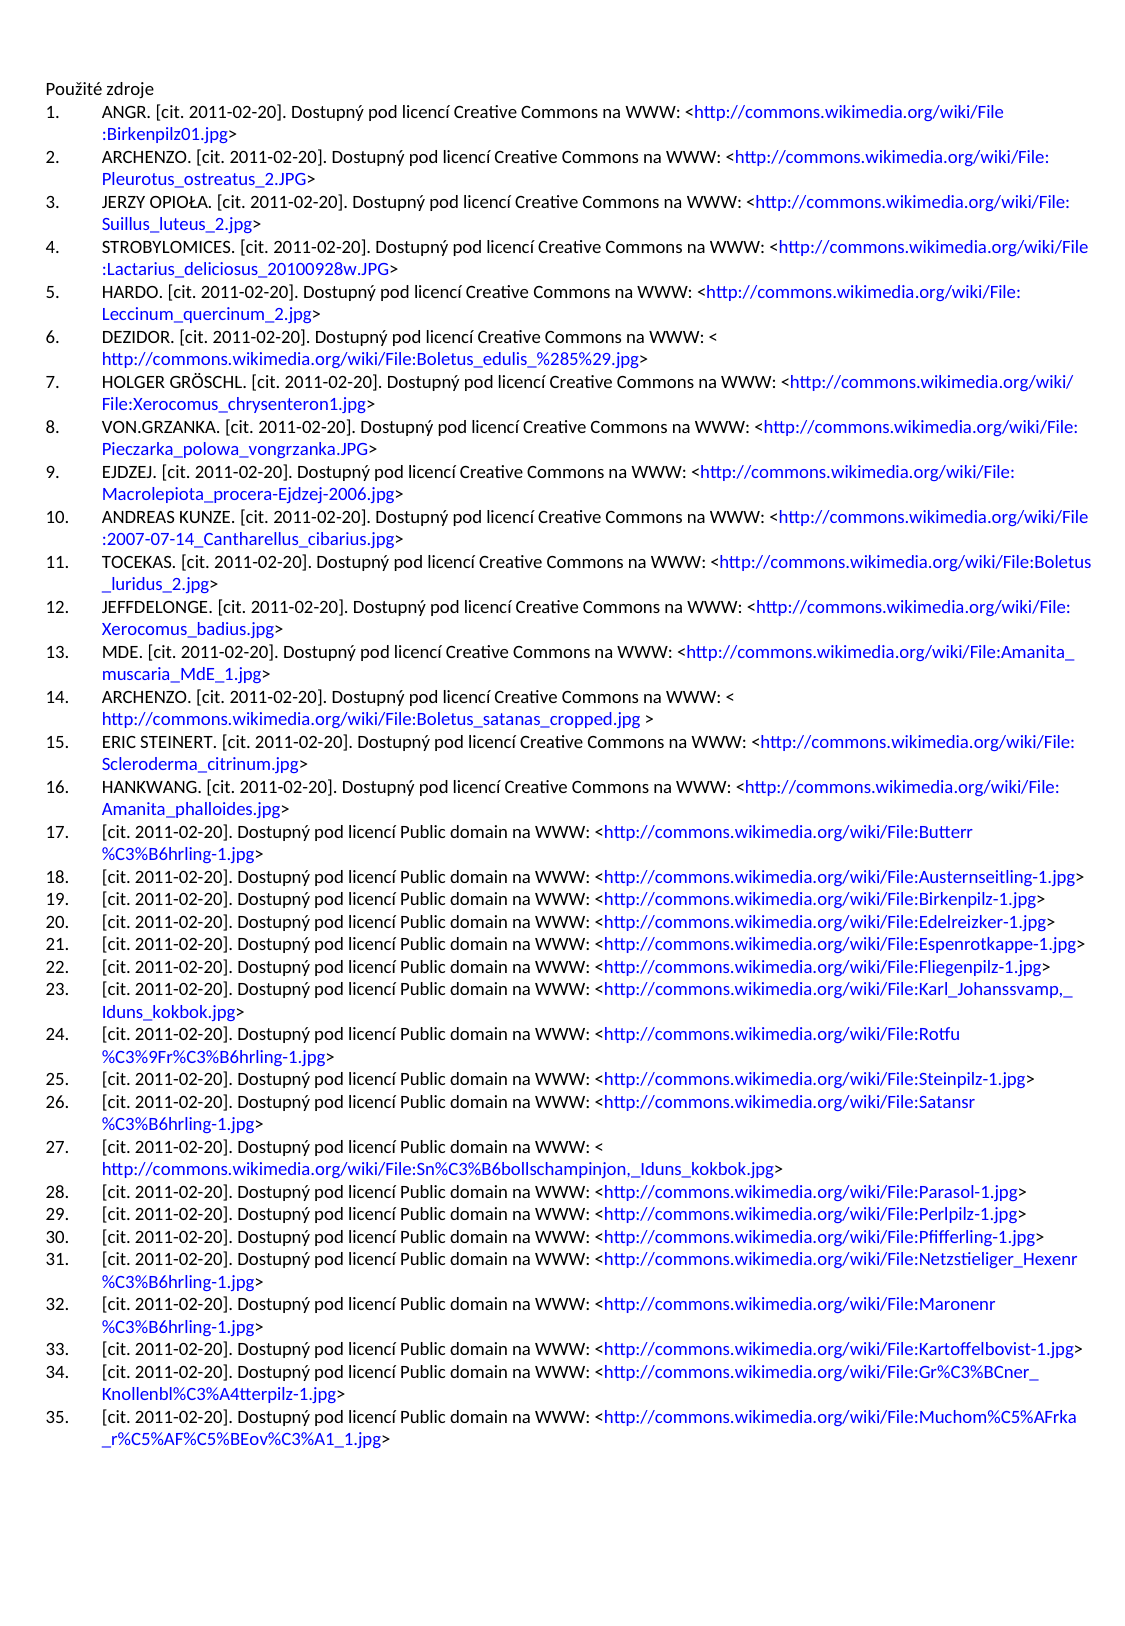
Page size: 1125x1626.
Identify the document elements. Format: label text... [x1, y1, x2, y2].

text_box Použité zdroje ANGR. [cit. 2011-02-20]. Dostupný pod licencí Creative Commons na WWW: <http://commons.wikimedia.org/wiki/File:Birkenpilz01.jpg> ARCHENZO. [cit. 2011-02-20]. Dostupný pod licencí Creative Commons na WWW: <http://commons.wikimedia.org/wiki/File:Pleurotus_ostreatus_2.JPG> JERZY OPIOŁA. [cit. 2011-02-20]. Dostupný pod licencí Creative Commons na WWW: <http://commons.wikimedia.org/wiki/File:Suillus_luteus_2.jpg> STROBYLOMICES. [cit. 2011-02-20]. Dostupný pod licencí Creative Commons na WWW: <http://commons.wikimedia.org/wiki/File:Lactarius_deliciosus_20100928w.JPG> HARDO. [cit. 2011-02-20]. Dostupný pod licencí Creative Commons na WWW: <http://commons.wikimedia.org/wiki/File:Leccinum_quercinum_2.jpg> DEZIDOR. [cit. 2011-02-20]. Dostupný pod licencí Creative Commons na WWW: <http://commons.wikimedia.org/wiki/File:Boletus_edulis_%285%29.jpg> HOLGER GRÖSCHL. [cit. 2011-02-20]. Dostupný pod licencí Creative Commons na WWW: <http://commons.wikimedia.org/wiki/File:Xerocomus_chrysenteron1.jpg> VON.GRZANKA. [cit. 2011-02-20]. Dostupný pod licencí Creative Commons na WWW: <http://commons.wikimedia.org/wiki/File:Pieczarka_polowa_vongrzanka.JPG> EJDZEJ. [cit. 2011-02-20]. Dostupný pod licencí Creative Commons na WWW: <http://commons.wikimedia.org/wiki/File:Macrolepiota_procera-Ejdzej-2006.jpg> ANDREAS KUNZE. [cit. 2011-02-20]. Dostupný pod licencí Creative Commons na WWW: <http://commons.wikimedia.org/wiki/File:2007-07-14_Cantharellus_cibarius.jpg> TOCEKAS. [cit. 2011-02-20]. Dostupný pod licencí Creative Commons na WWW: <http://commons.wikimedia.org/wiki/File:Boletus_luridus_2.jpg> JEFFDELONGE. [cit. 2011-02-20]. Dostupný pod licencí Creative Commons na WWW: <http://commons.wikimedia.org/wiki/File:Xerocomus_badius.jpg> MDE. [cit. 2011-02-20]. Dostupný pod licencí Creative Commons na WWW: <http://commons.wikimedia.org/wiki/File:Amanita_muscaria_MdE_1.jpg> ARCHENZO. [cit. 2011-02-20]. Dostupný pod licencí Creative Commons na WWW: <http://commons.wikimedia.org/wiki/File:Boletus_satanas_cropped.jpg > ERIC STEINERT. [cit. 2011-02-20]. Dostupný pod licencí Creative Commons na WWW: <http://commons.wikimedia.org/wiki/File:Scleroderma_citrinum.jpg> HANKWANG. [cit. 2011-02-20]. Dostupný pod licencí Creative Commons na WWW: <http://commons.wikimedia.org/wiki/File:Amanita_phalloides.jpg> [cit. 2011-02-20]. Dostupný pod licencí Public domain na WWW: <http://commons.wikimedia.org/wiki/File:Butterr%C3%B6hrling-1.jpg> [cit. 2011-02-20]. Dostupný pod licencí Public domain na WWW: <http://commons.wikimedia.org/wiki/File:Austernseitling-1.jpg> [cit. 2011-02-20]. Dostupný pod licencí Public domain na WWW: <http://commons.wikimedia.org/wiki/File:Birkenpilz-1.jpg> [cit. 2011-02-20]. Dostupný pod licencí Public domain na WWW: <http://commons.wikimedia.org/wiki/File:Edelreizker-1.jpg> [cit. 2011-02-20]. Dostupný pod licencí Public domain na WWW: <http://commons.wikimedia.org/wiki/File:Espenrotkappe-1.jpg> [cit. 2011-02-20]. Dostupný pod licencí Public domain na WWW: <http://commons.wikimedia.org/wiki/File:Fliegenpilz-1.jpg> [cit. 2011-02-20]. Dostupný pod licencí Public domain na WWW: <http://commons.wikimedia.org/wiki/File:Karl_Johanssvamp,_Iduns_kokbok.jpg> [cit. 2011-02-20]. Dostupný pod licencí Public domain na WWW: <http://commons.wikimedia.org/wiki/File:Rotfu%C3%9Fr%C3%B6hrling-1.jpg> [cit. 2011-02-20]. Dostupný pod licencí Public domain na WWW: <http://commons.wikimedia.org/wiki/File:Steinpilz-1.jpg> [cit. 2011-02-20]. Dostupný pod licencí Public domain na WWW: <http://commons.wikimedia.org/wiki/File:Satansr%C3%B6hrling-1.jpg> [cit. 2011-02-20]. Dostupný pod licencí Public domain na WWW: <http://commons.wikimedia.org/wiki/File:Sn%C3%B6bollschampinjon,_Iduns_kokbok.jpg> [cit. 2011-02-20]. Dostupný pod licencí Public domain na WWW: <http://commons.wikimedia.org/wiki/File:Parasol-1.jpg> [cit. 2011-02-20]. Dostupný pod licencí Public domain na WWW: <http://commons.wikimedia.org/wiki/File:Perlpilz-1.jpg> [cit. 2011-02-20]. Dostupný pod licencí Public domain na WWW: <http://commons.wikimedia.org/wiki/File:Pfifferling-1.jpg> [cit. 2011-02-20]. Dostupný pod licencí Public domain na WWW: <http://commons.wikimedia.org/wiki/File:Netzstieliger_Hexenr%C3%B6hrling-1.jpg> [cit. 2011-02-20]. Dostupný pod licencí Public domain na WWW: <http://commons.wikimedia.org/wiki/File:Maronenr%C3%B6hrling-1.jpg> [cit. 2011-02-20]. Dostupný pod licencí Public domain na WWW: <http://commons.wikimedia.org/wiki/File:Kartoffelbovist-1.jpg> [cit. 2011-02-20]. Dostupný pod licencí Public domain na WWW: <http://commons.wikimedia.org/wiki/File:Gr%C3%BCner_Knollenbl%C3%A4tterpilz-1.jpg> [cit. 2011-02-20]. Dostupný pod licencí Public domain na WWW: <http://commons.wikimedia.org/wiki/File:Muchom%C5%AFrka_r%C5%AF%C5%BEov%C3%A1_1.jpg> [30, 69, 1108, 1458]
